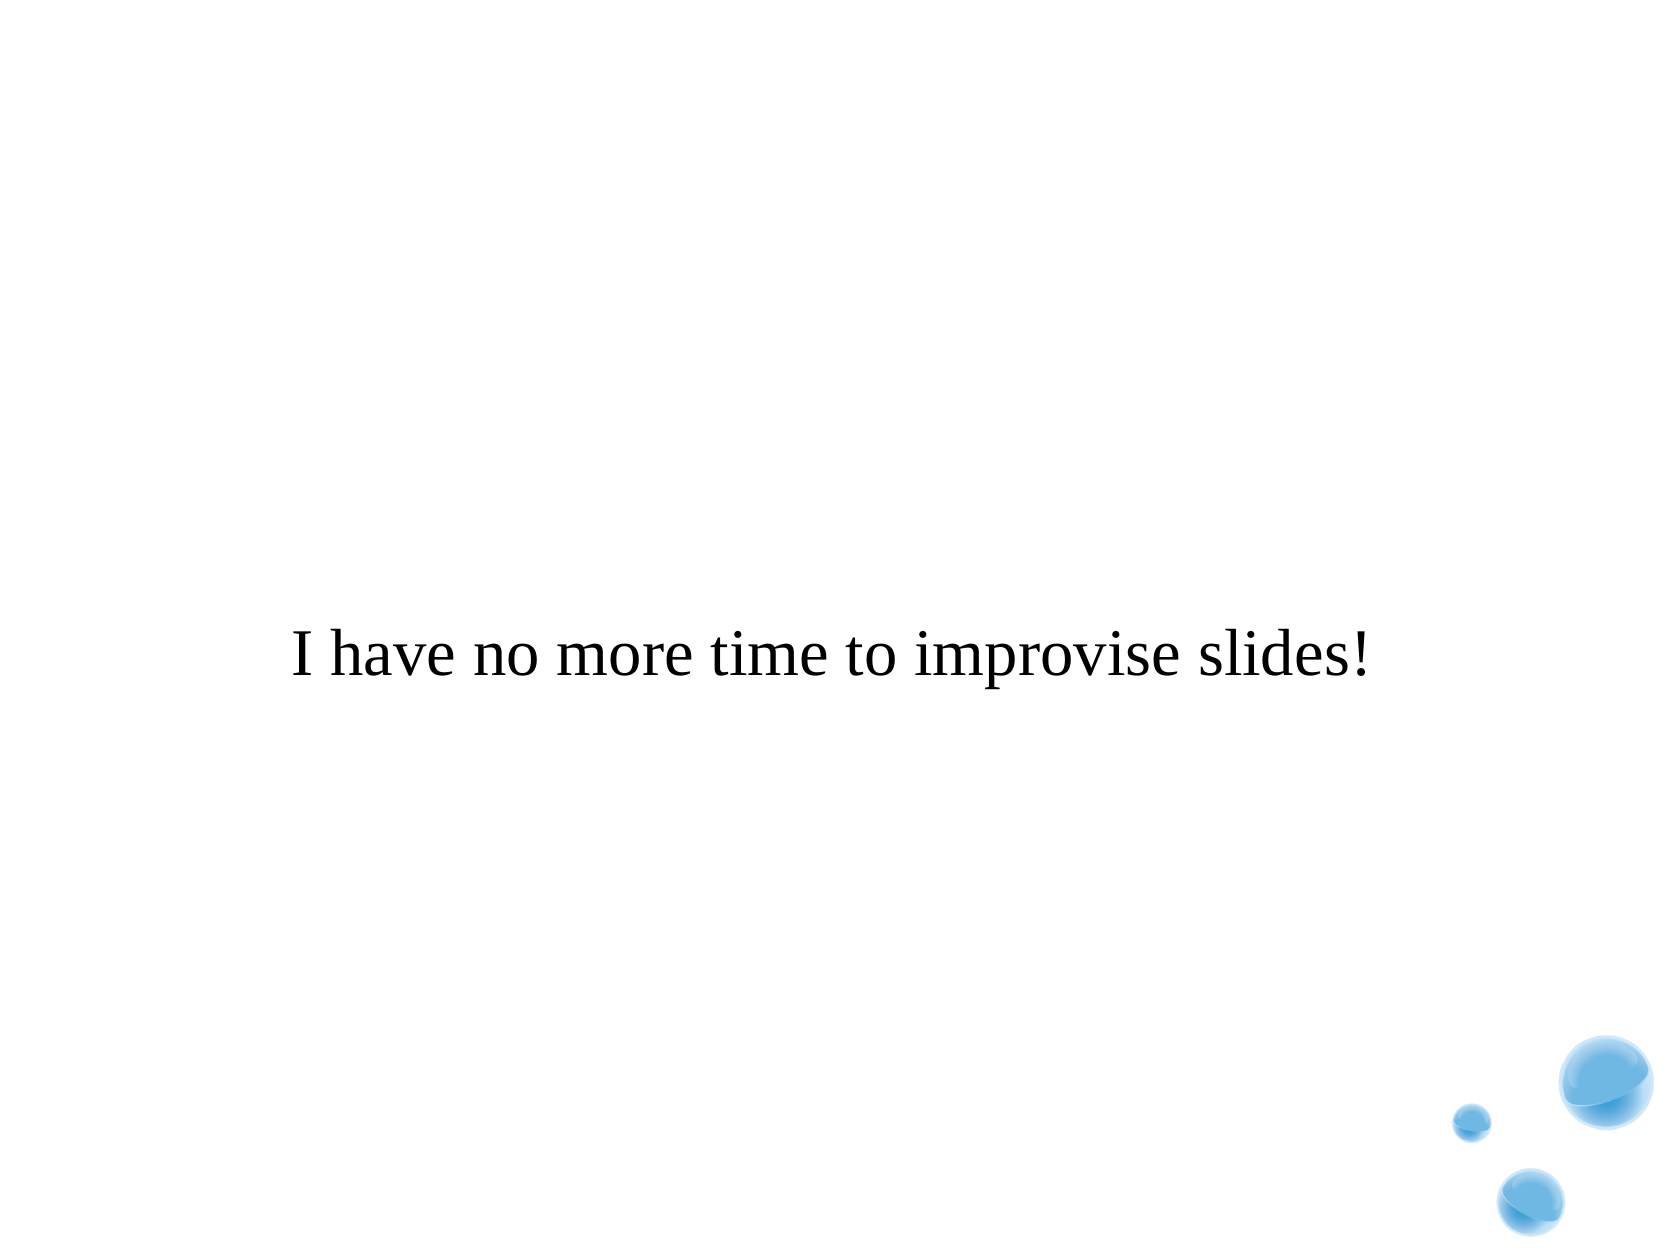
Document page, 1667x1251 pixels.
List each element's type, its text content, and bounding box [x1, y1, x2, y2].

picture [1451, 1033, 1654, 1238]
subtitle I have no more time to improvise slides! [124, 110, 1541, 1186]
